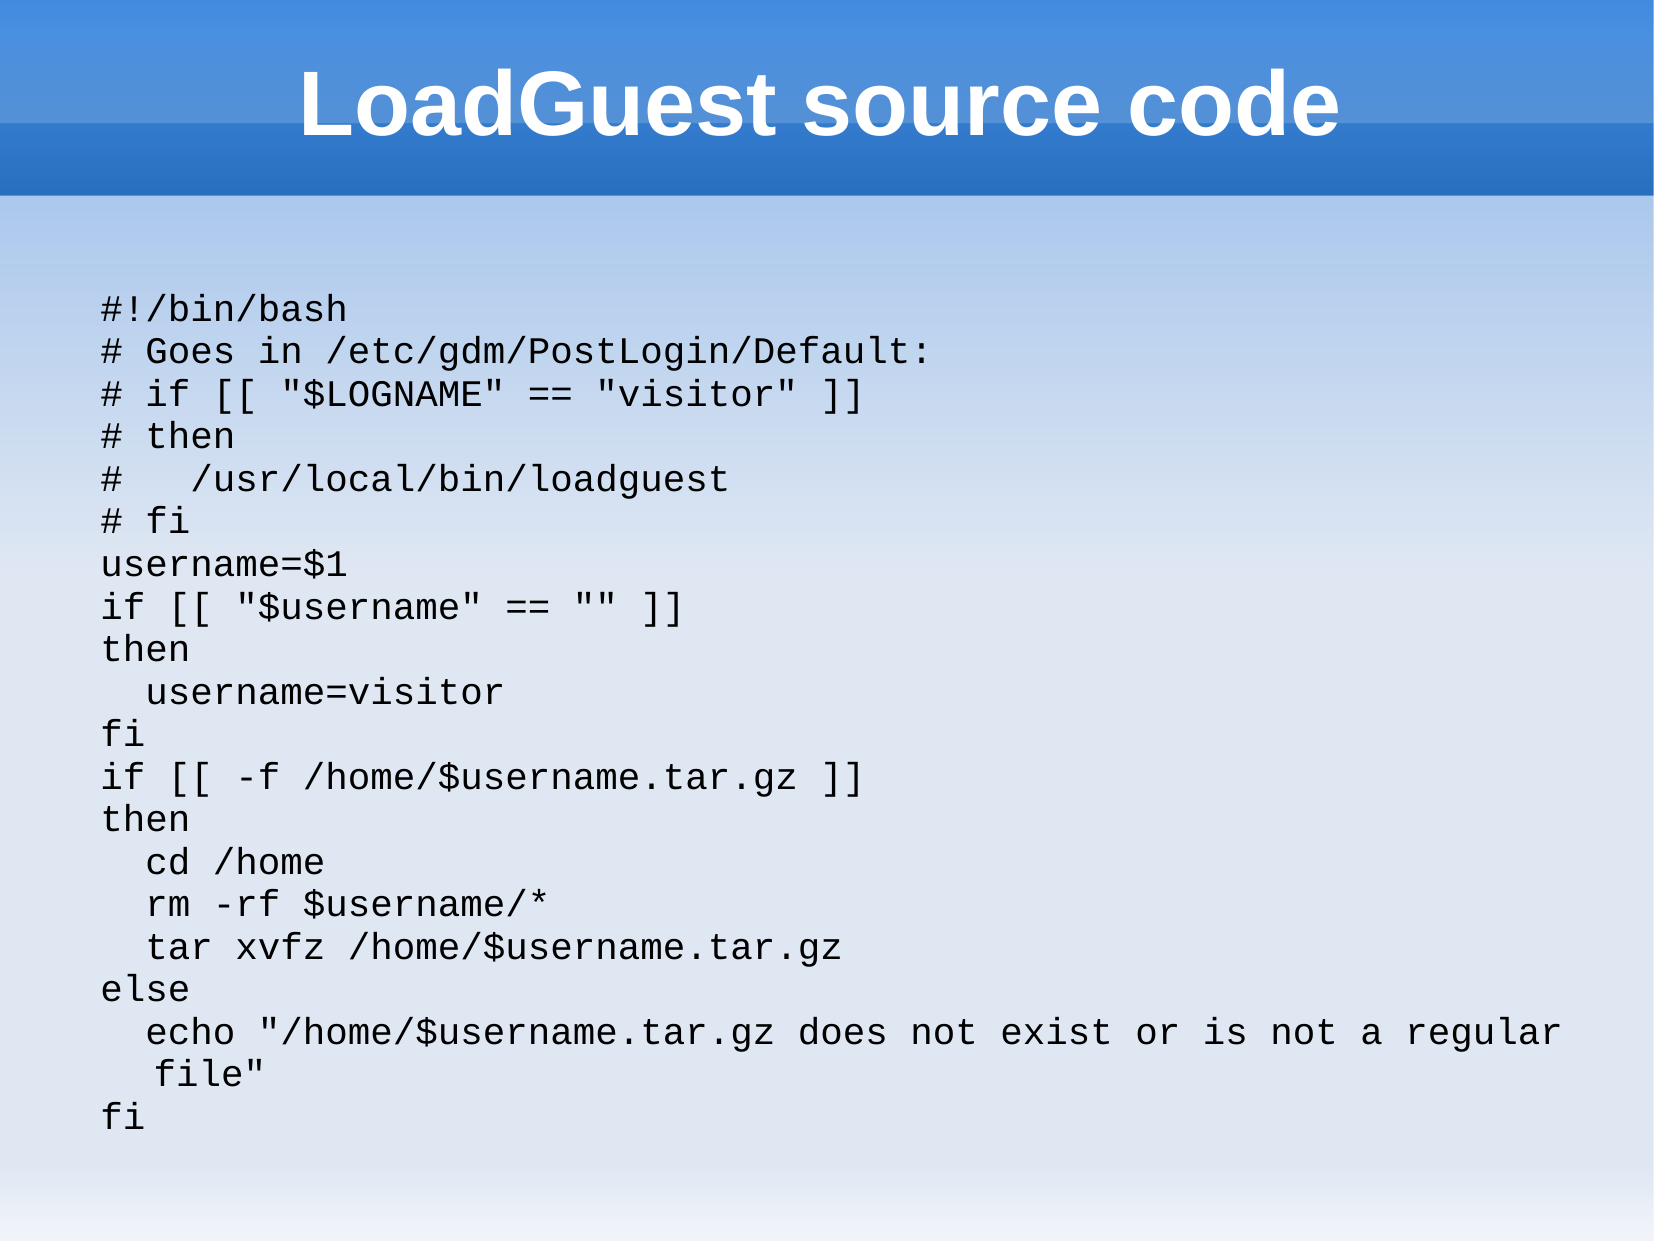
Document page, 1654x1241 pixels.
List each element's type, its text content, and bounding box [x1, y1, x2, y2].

list #!/bin/bash # Goes in /etc/gdm/PostLogin/Default: # if [[ "$LOGNAME" == "visitor" ]] # then # /usr/local/bin/loadguest # fi username=$1 if [[ "$username" == "" ]] then username=visitor fi if [[ -f /home/$username.tar.gz ]] then cd /home rm -rf $username/* tar xvfz /home/$username.tar.gz else echo "/home/$username.tar.gz does not exist or is not a regular file" fi [82, 290, 1571, 1141]
title LoadGuest source code [76, 7, 1565, 200]
picture [0, 0, 1654, 1241]
